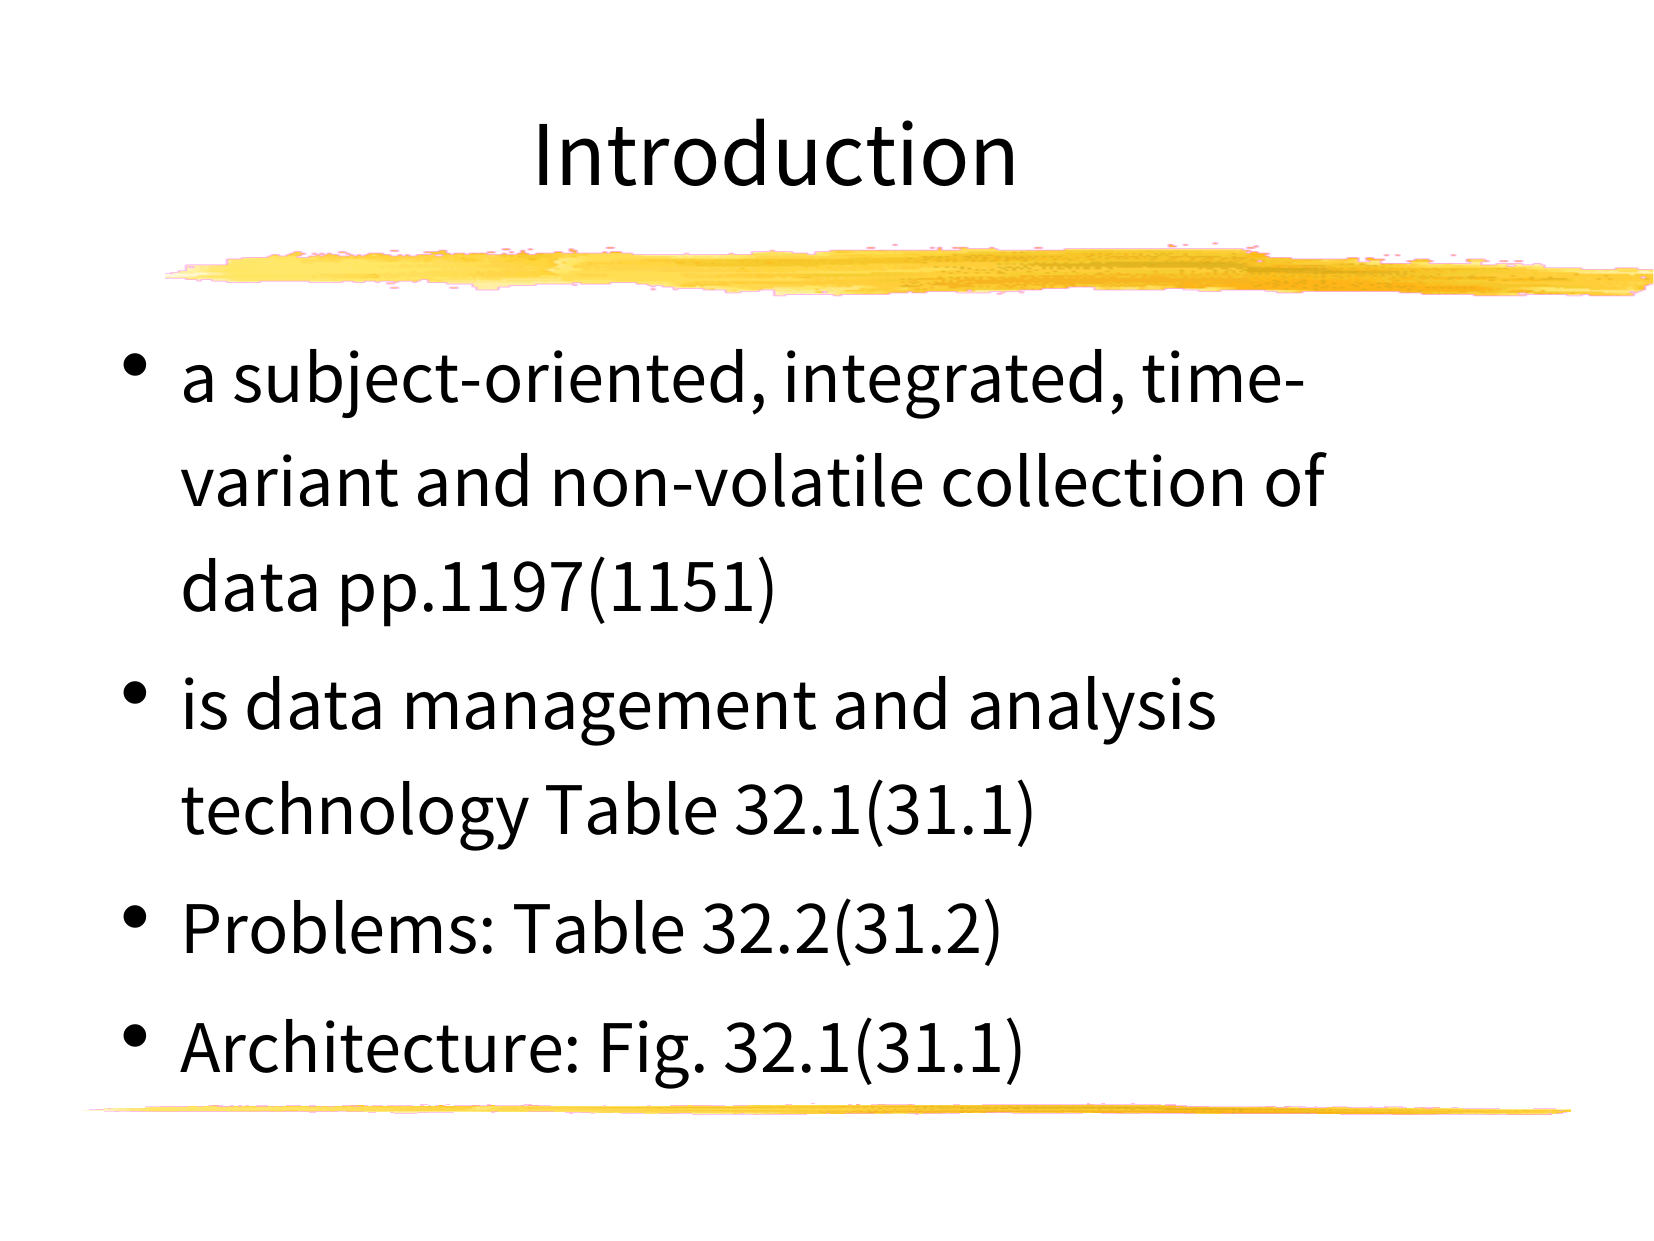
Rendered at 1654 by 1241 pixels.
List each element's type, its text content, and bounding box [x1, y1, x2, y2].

picture [165, 237, 1654, 308]
list a subject-oriented, integrated, time- variant and non-volatile collection of data pp.1197(1151) is data management and analysis technology Table 32.1(31.1) Problems: Table 32.2(31.2) Architecture: Fig. 32.1(31.1) [124, 316, 1530, 1061]
title Introduction [73, 39, 1479, 249]
picture [82, 1102, 1571, 1117]
